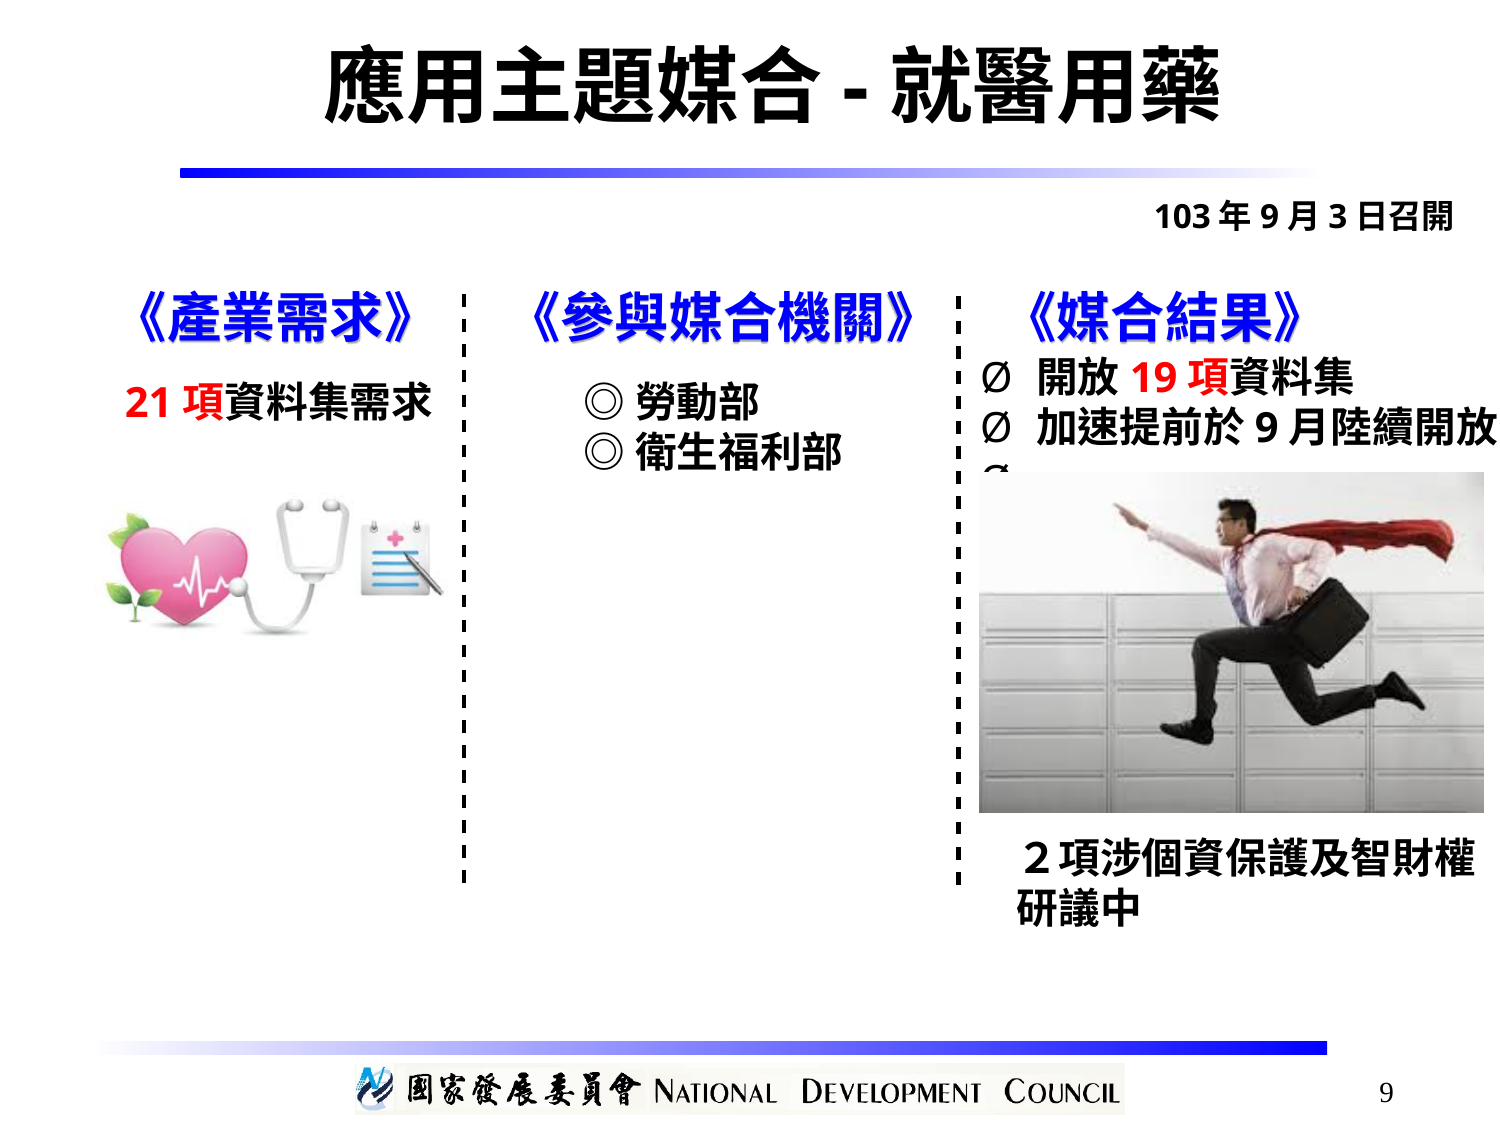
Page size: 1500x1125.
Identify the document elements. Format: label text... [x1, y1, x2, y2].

text_box 《產業需求》 [97, 275, 491, 357]
text_box ◎勞動部 ◎衛生福利部 [568, 369, 861, 484]
text_box ２項涉個資保護及智財權 研議中 [1001, 824, 1495, 941]
text_box 應用主題媒合-就醫用藥 [97, 19, 1448, 147]
picture [94, 484, 458, 647]
text_box 21項資料集需求 [109, 368, 443, 435]
text_box 《媒合結果》 [987, 275, 1365, 357]
text_box 開放19項資料集 加速提前於9月陸續開放 [965, 343, 1498, 511]
text_box 103年9月3日召開 [1138, 188, 1438, 244]
text_box 《參與媒合機關》 [491, 275, 961, 357]
picture [979, 472, 1484, 813]
text_box 9 [1364, 1070, 1490, 1106]
